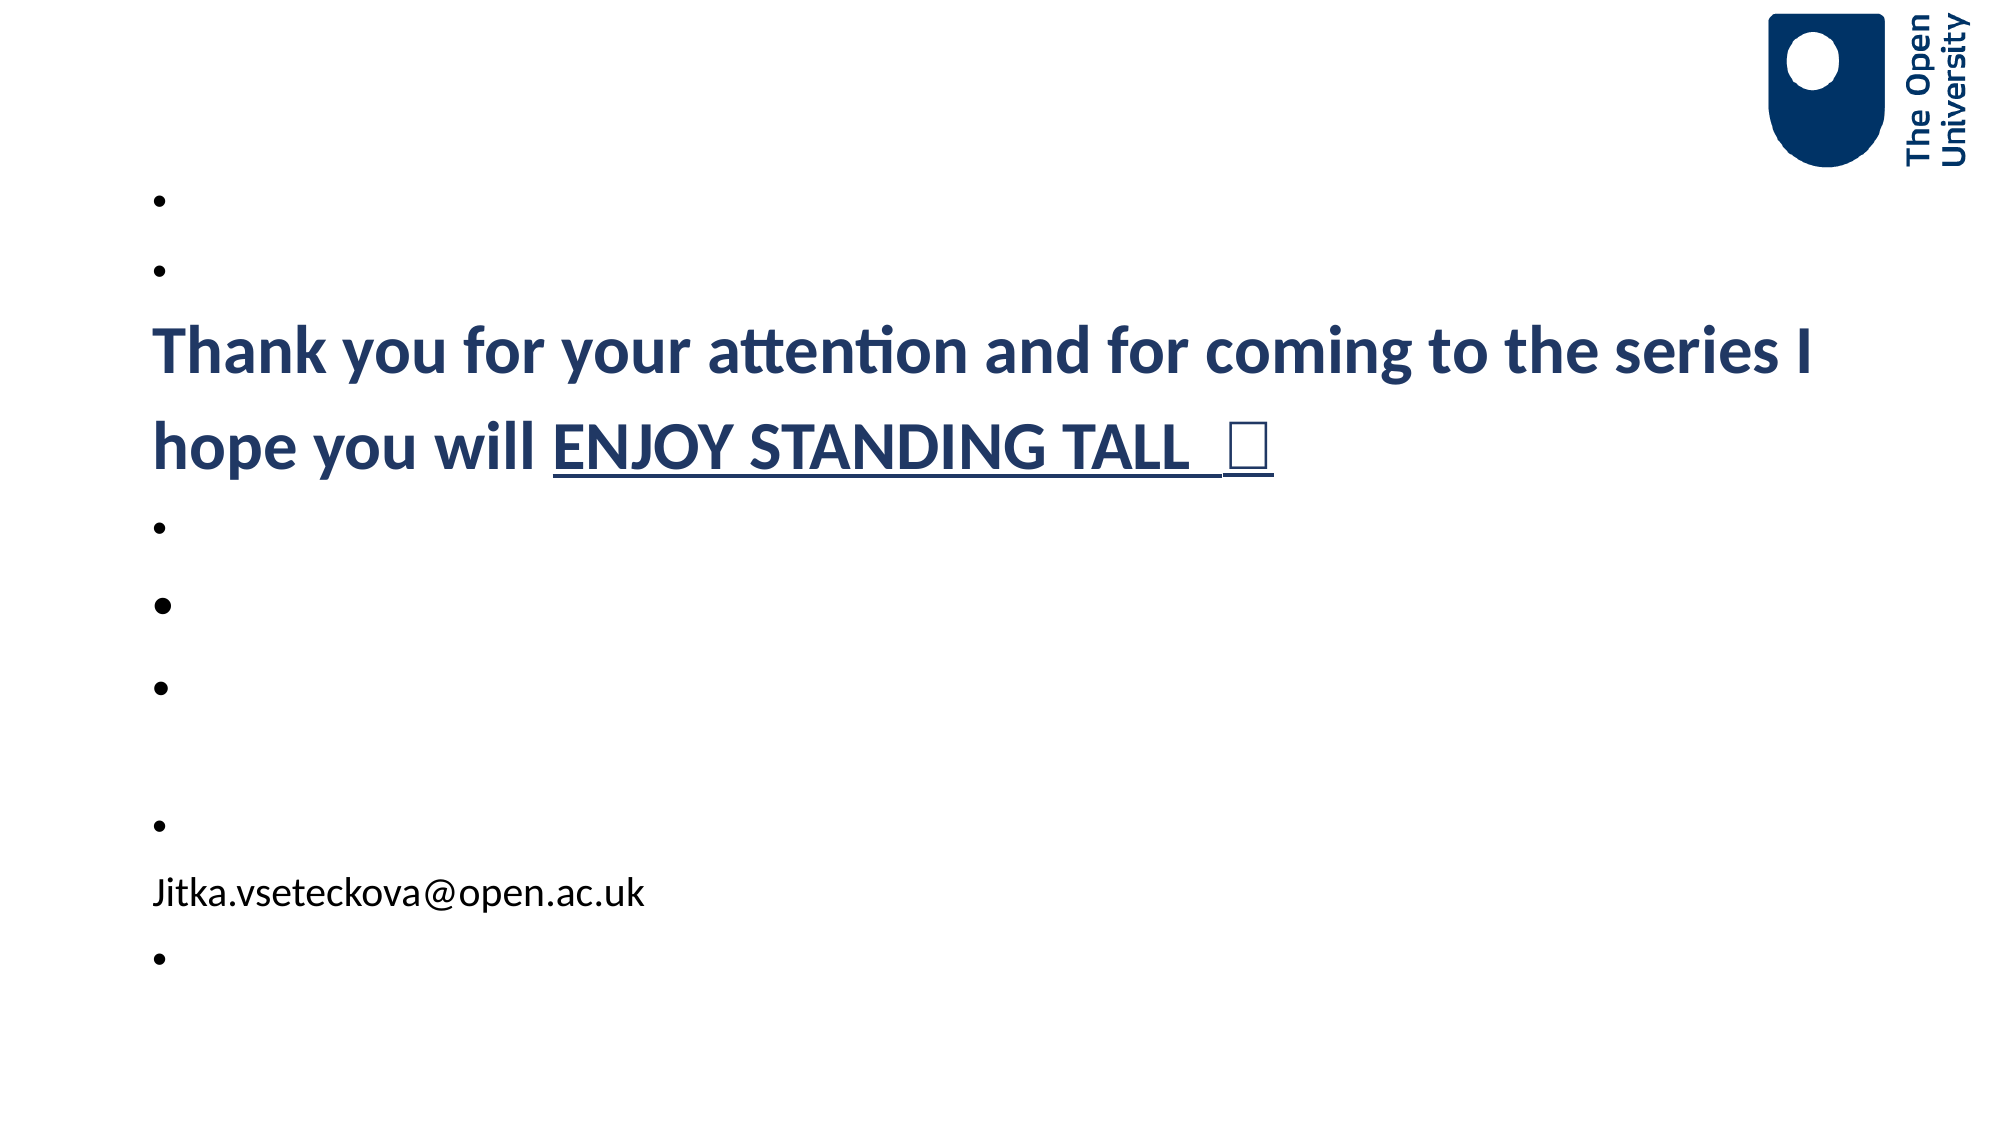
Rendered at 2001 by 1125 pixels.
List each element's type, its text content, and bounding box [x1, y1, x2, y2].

list Thank you for your attention and for coming to the series I hope you will ENJOY STANDING TALL  Jitka.vseteckova@open.ac.uk [137, 169, 1863, 1014]
picture [1767, 10, 1971, 170]
